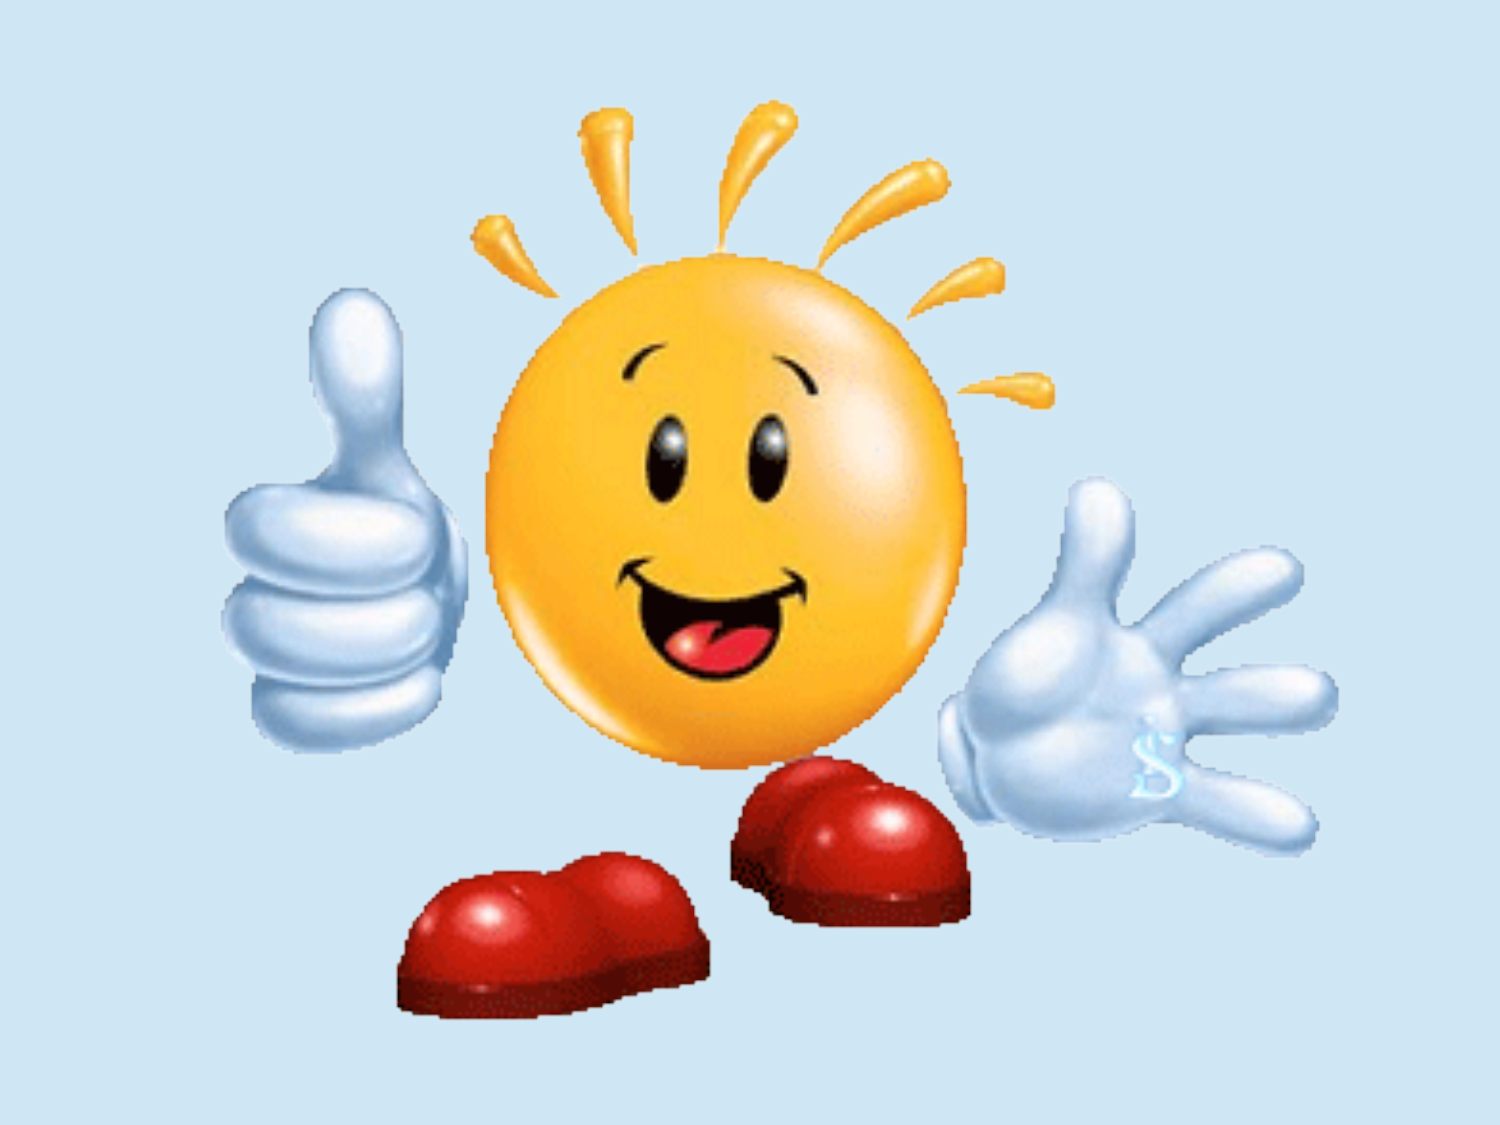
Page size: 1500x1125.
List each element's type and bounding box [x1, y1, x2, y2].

picture [210, 93, 1383, 1025]
